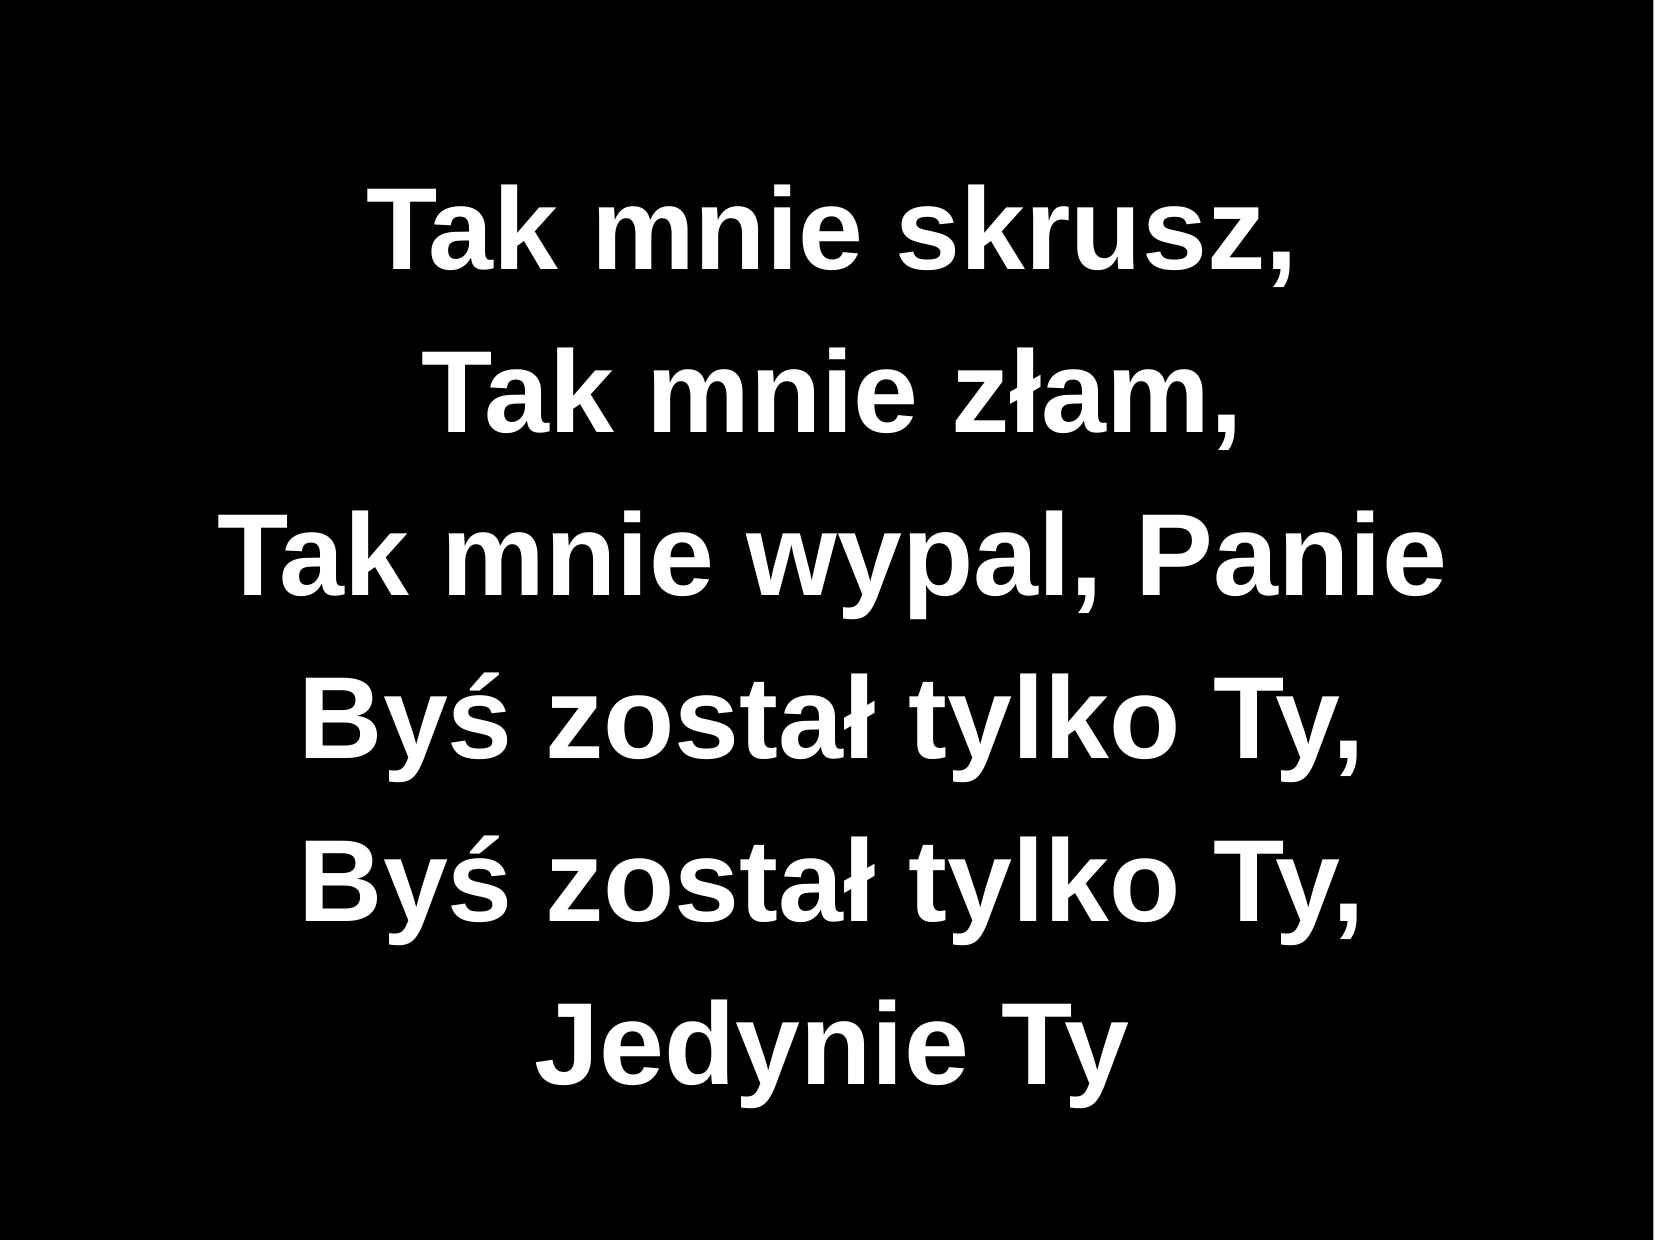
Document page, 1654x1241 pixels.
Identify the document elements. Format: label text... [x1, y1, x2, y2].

subtitle Tak mnie skrusz, Tak mnie złam, Tak mnie wypal, Panie Byś został tylko Ty, Byś został tylko Ty, Jedynie Ty [11, 0, 1654, 1241]
